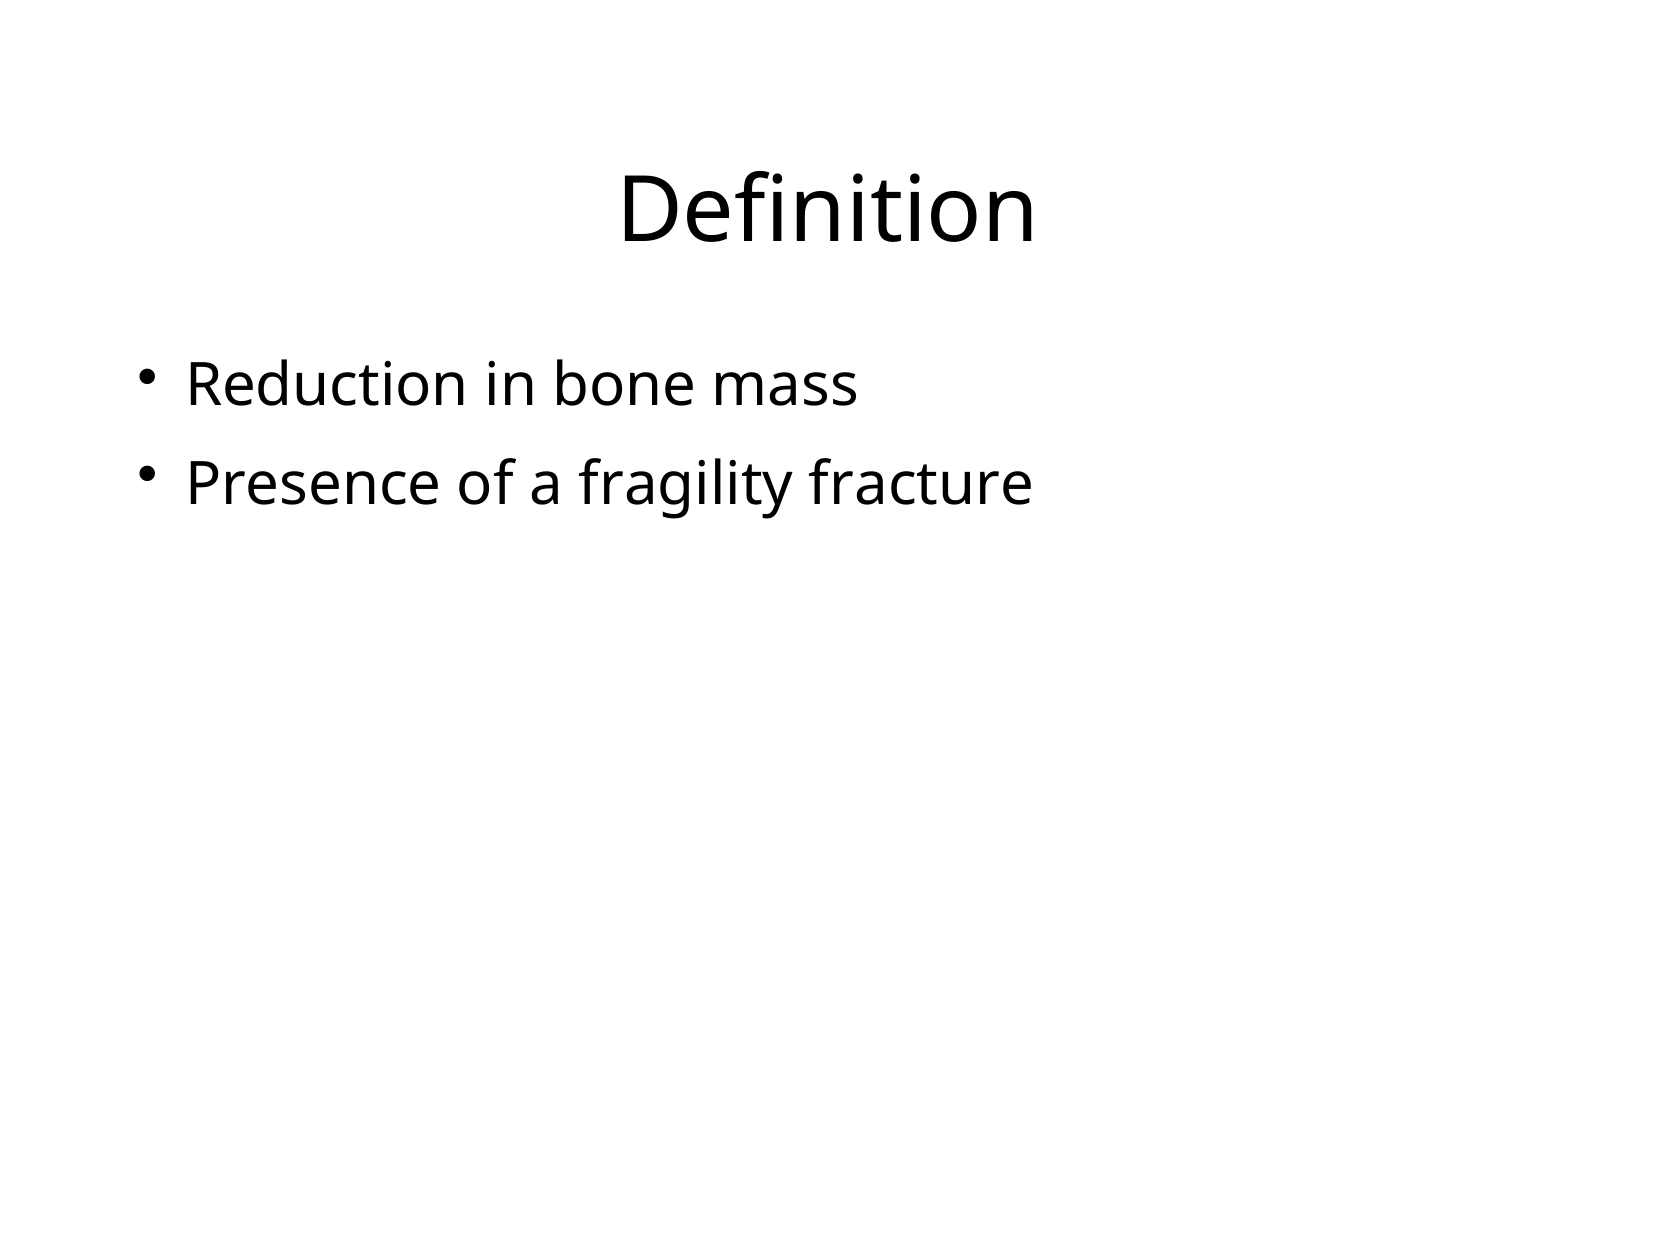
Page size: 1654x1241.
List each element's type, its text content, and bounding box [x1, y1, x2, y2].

title Definition [121, 155, 1534, 258]
list Reduction in bone mass Presence of a fragility fracture [121, 344, 1534, 519]
